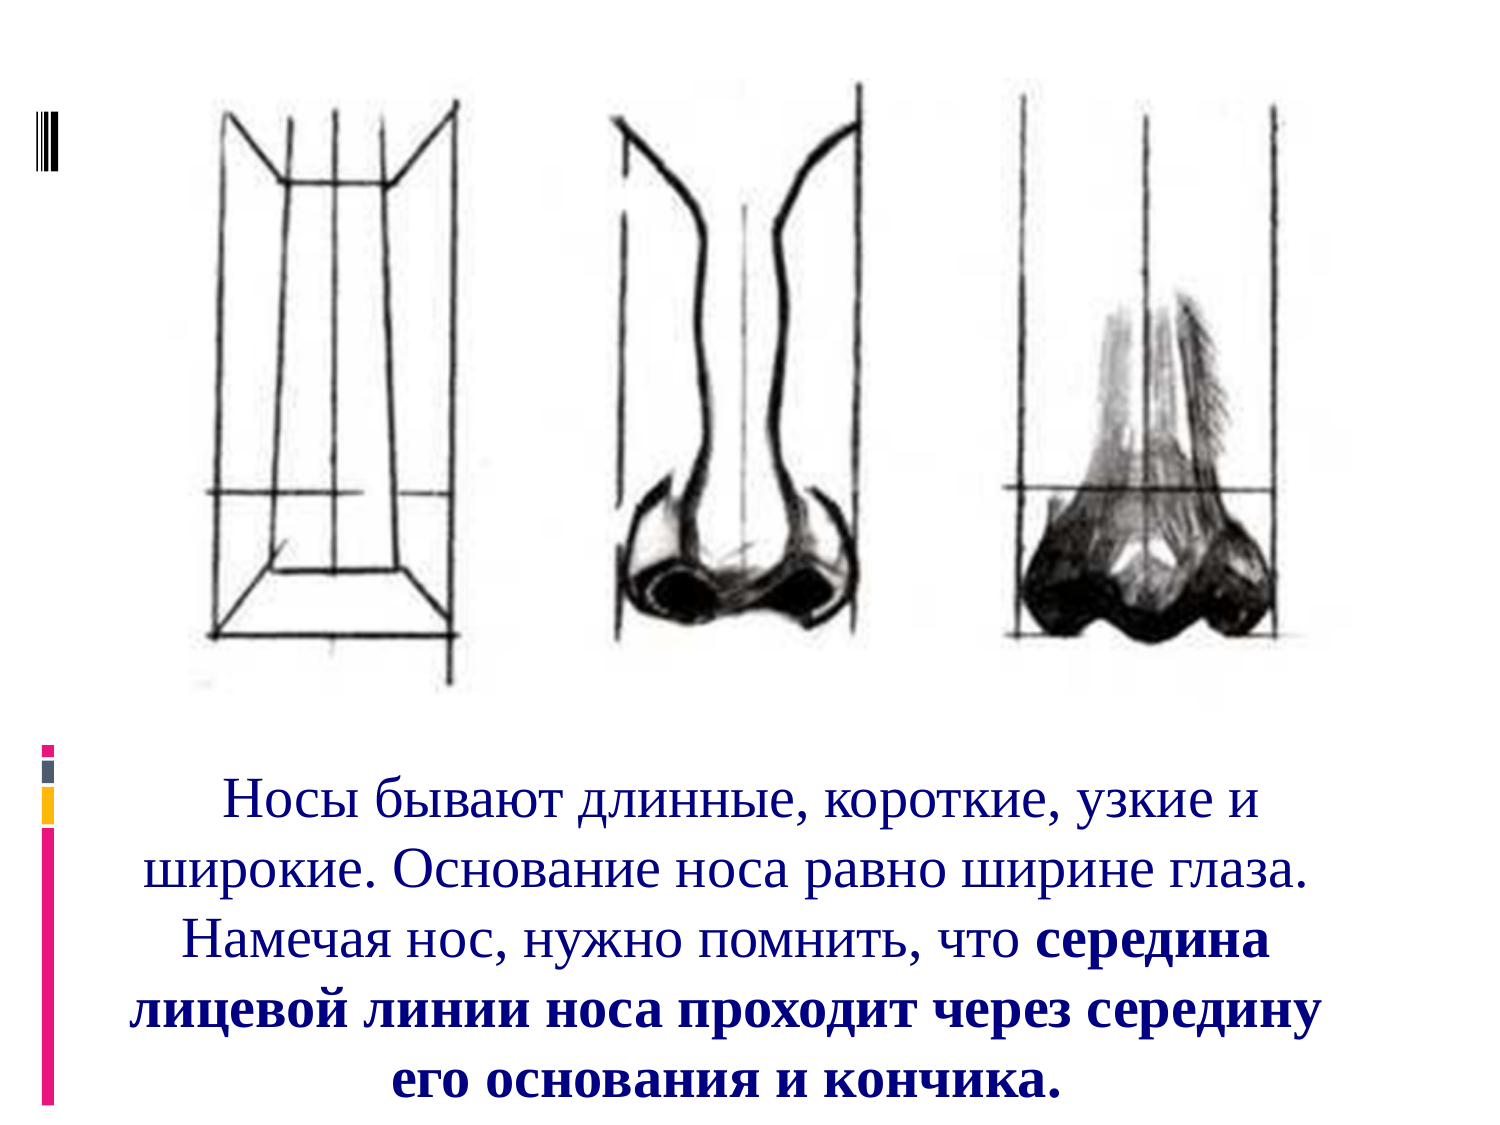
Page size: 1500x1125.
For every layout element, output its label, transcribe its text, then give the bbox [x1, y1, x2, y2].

text_box Носы бывают длинные, короткие, узкие и широкие. Основание носа равно ширине глаза. Намечая нос, нужно помнить, что середина лицевой линии носа проходит через середину его основания и кончика. [76, 751, 1376, 1117]
picture [123, 78, 1353, 710]
